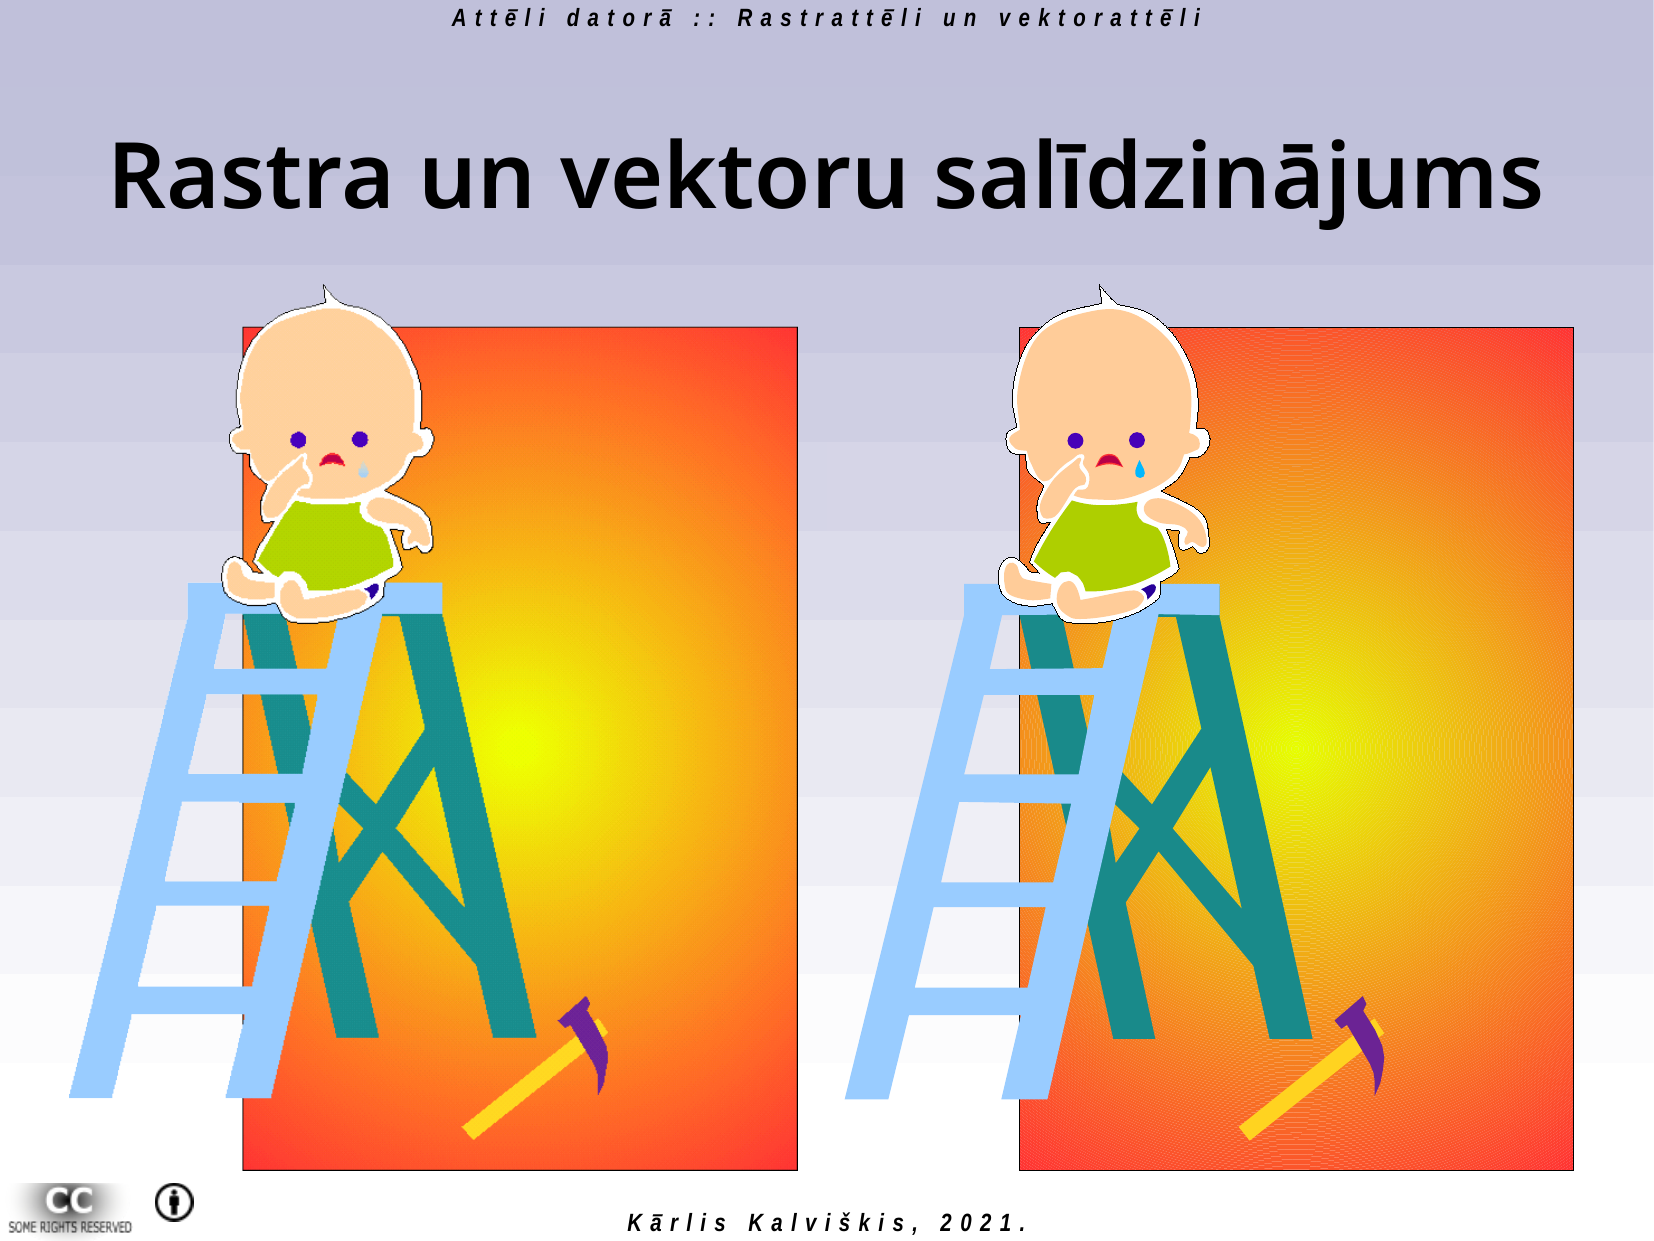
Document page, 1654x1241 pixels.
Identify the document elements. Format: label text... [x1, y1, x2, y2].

title Rastra un vektoru salīdzinājums [29, 49, 1625, 296]
text_box [844, 284, 1574, 1171]
picture [0, 0, 1654, 1241]
